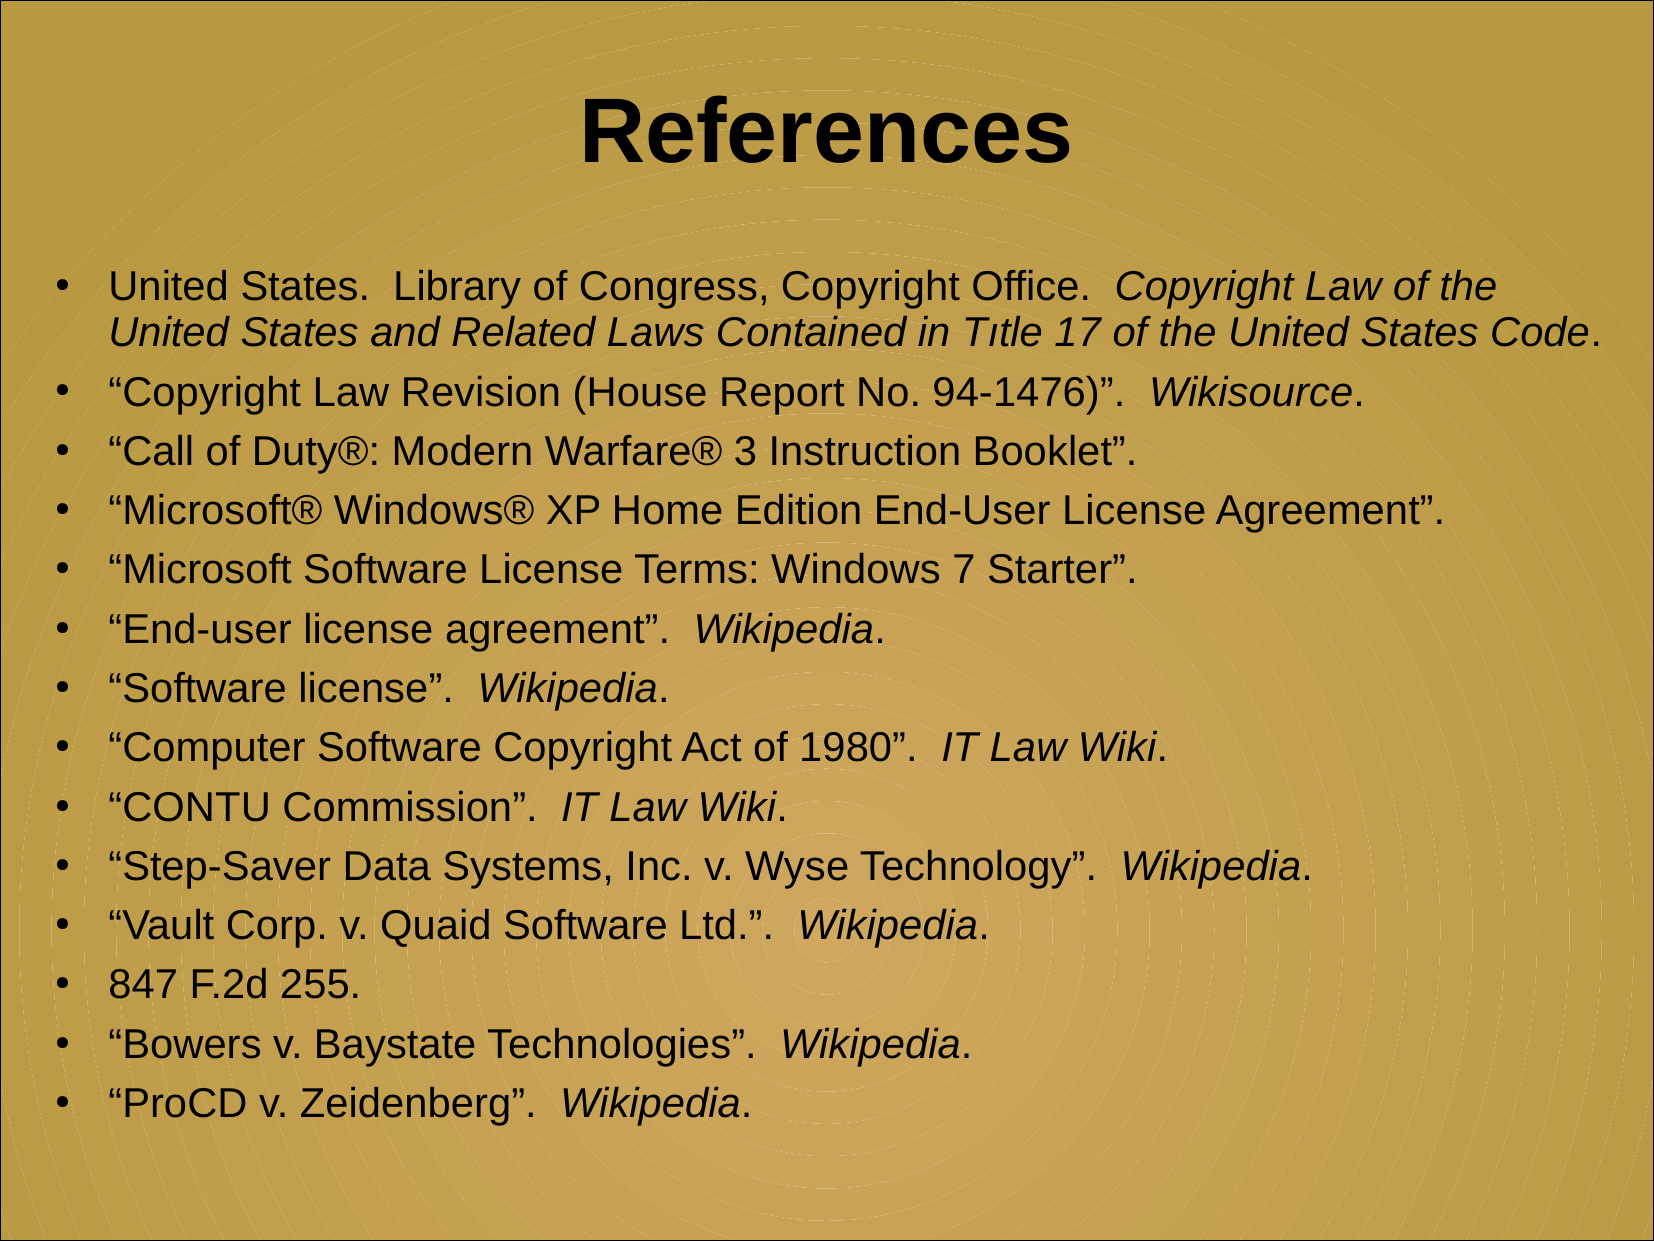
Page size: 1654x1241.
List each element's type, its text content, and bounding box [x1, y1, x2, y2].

list United States. Library of Congress, Copyright Office. Copyright Law of the United States and Related Laws Contained in Tıtle 17 of the United States Code. “Copyright Law Revision (House Report No. 94-1476)”. Wikisource. “Call of Duty®: Modern Warfare® 3 Instruction Booklet”. “Microsoft® Windows® XP Home Edition End-User License Agreement”. “Microsoft Software License Terms: Windows 7 Starter”. “End-user license agreement”. Wikipedia. “Software license”. Wikipedia. “Computer Software Copyright Act of 1980”. IT Law Wiki. “CONTU Commission”. IT Law Wiki. “Step-Saver Data Systems, Inc. v. Wyse Technology”. Wikipedia. “Vault Corp. v. Quaid Software Ltd.”. Wikipedia. 847 F.2d 255. “Bowers v. Baystate Technologies”. Wikipedia. “ProCD v. Zeidenberg”. Wikipedia. [37, 262, 1616, 1082]
title References [82, 37, 1571, 226]
